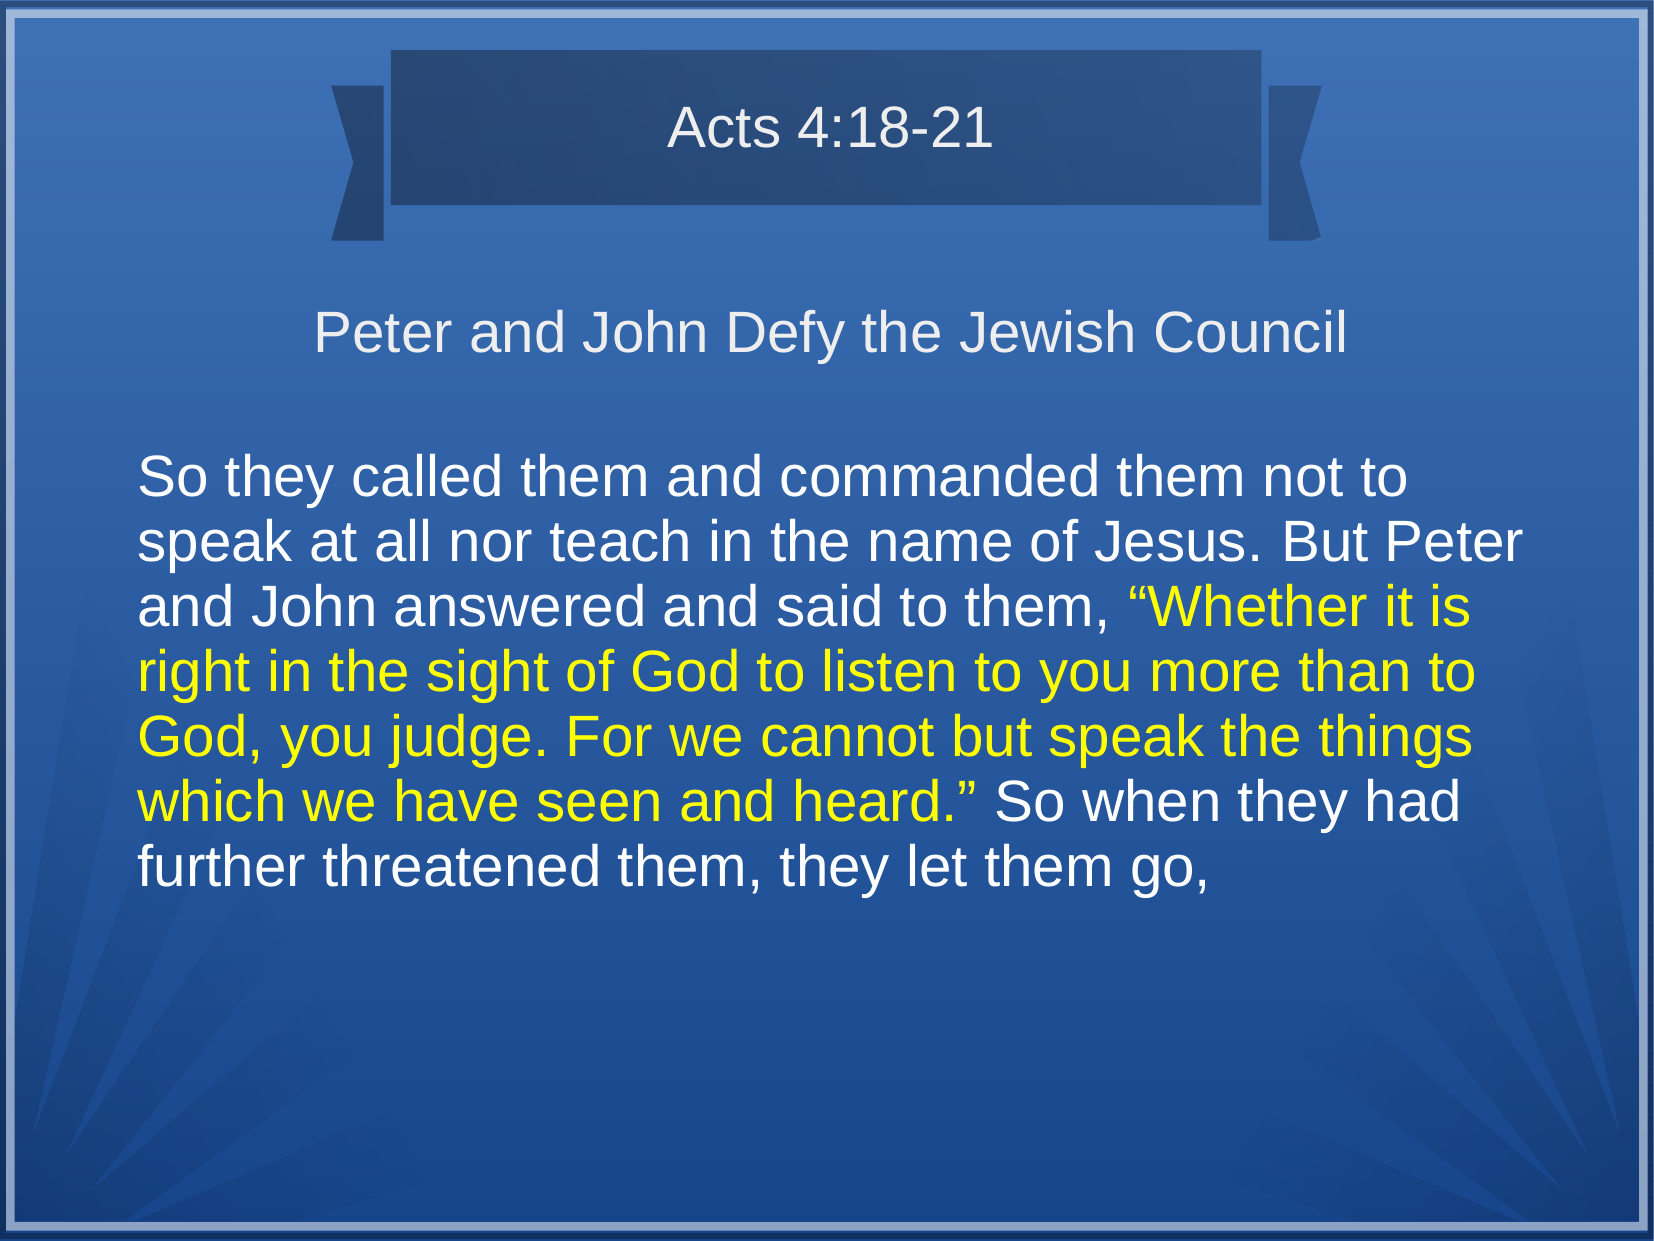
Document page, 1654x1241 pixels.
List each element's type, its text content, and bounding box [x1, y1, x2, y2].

text_box Peter and John Defy the Jewish Council So they called them and commanded them not to speak at all nor teach in the name of Jesus. But Peter and John answered and said to them, “Whether it is right in the sight of God to listen to you more than to God, you judge. For we cannot but speak the things which we have seen and heard.” So when they had further threatened them, they let them go, [122, 285, 1560, 1191]
text_box Acts 4:18-21 [576, 73, 1087, 182]
